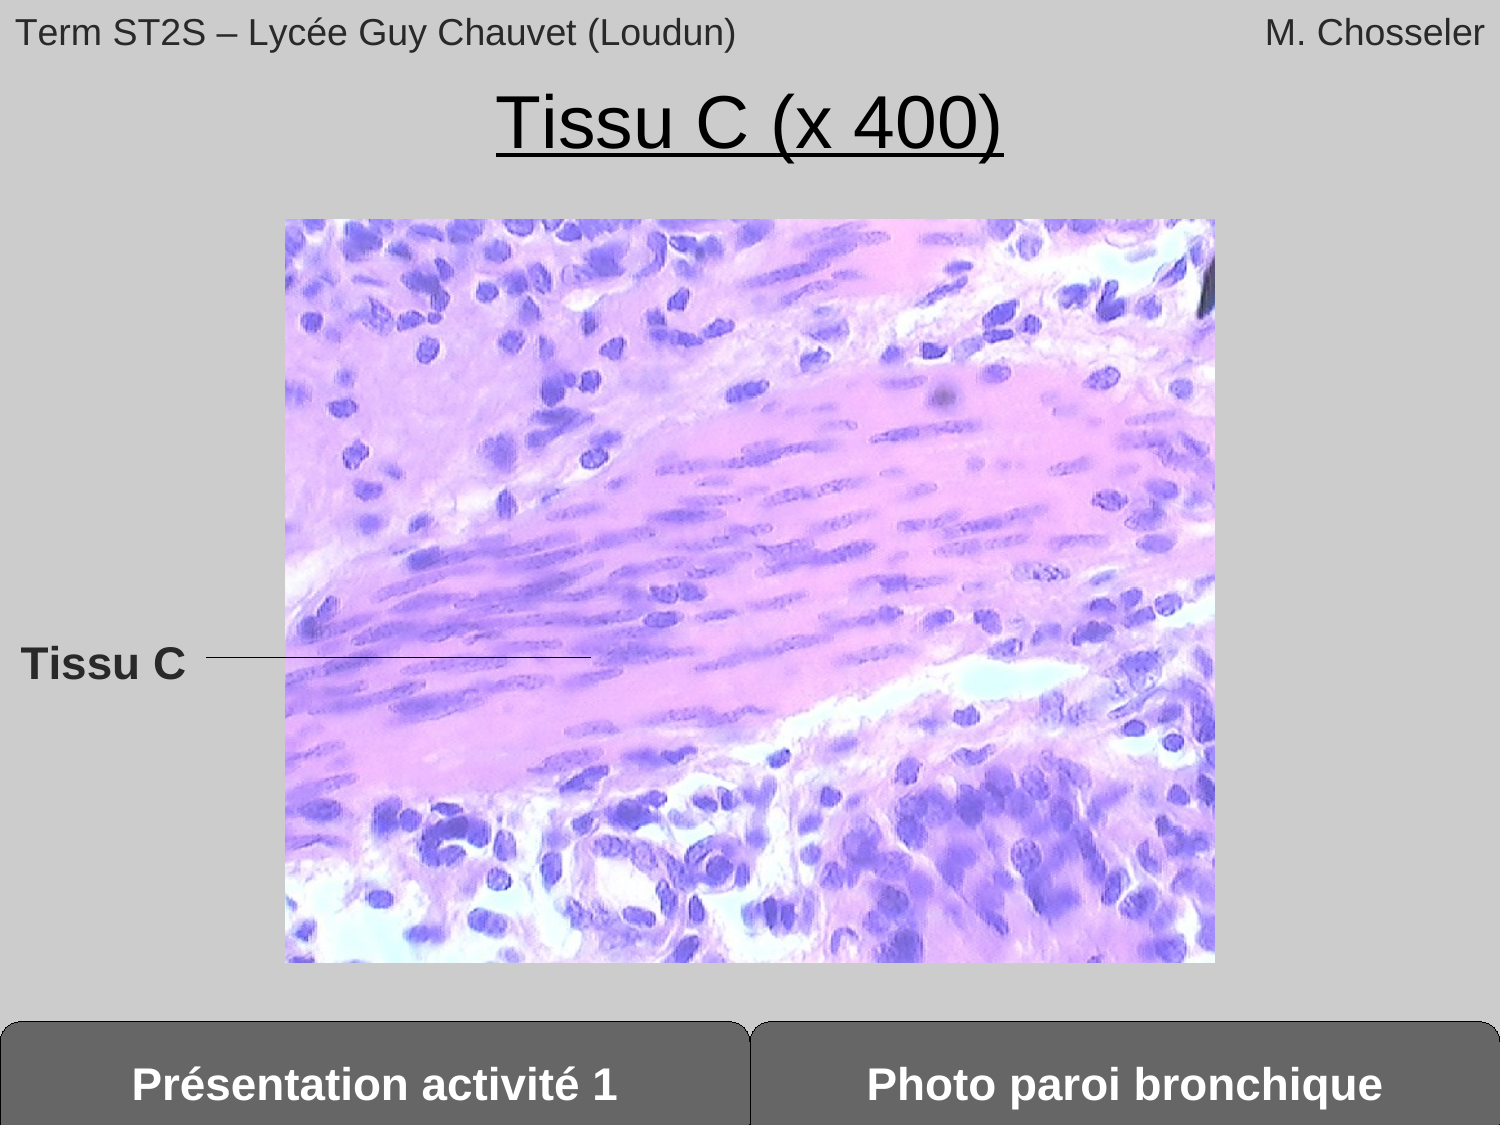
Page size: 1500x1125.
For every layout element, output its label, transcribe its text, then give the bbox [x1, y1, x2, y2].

picture [285, 219, 1215, 963]
text_box Tissu C [0, 626, 207, 697]
title Tissu C (x 400) [0, 24, 1500, 213]
